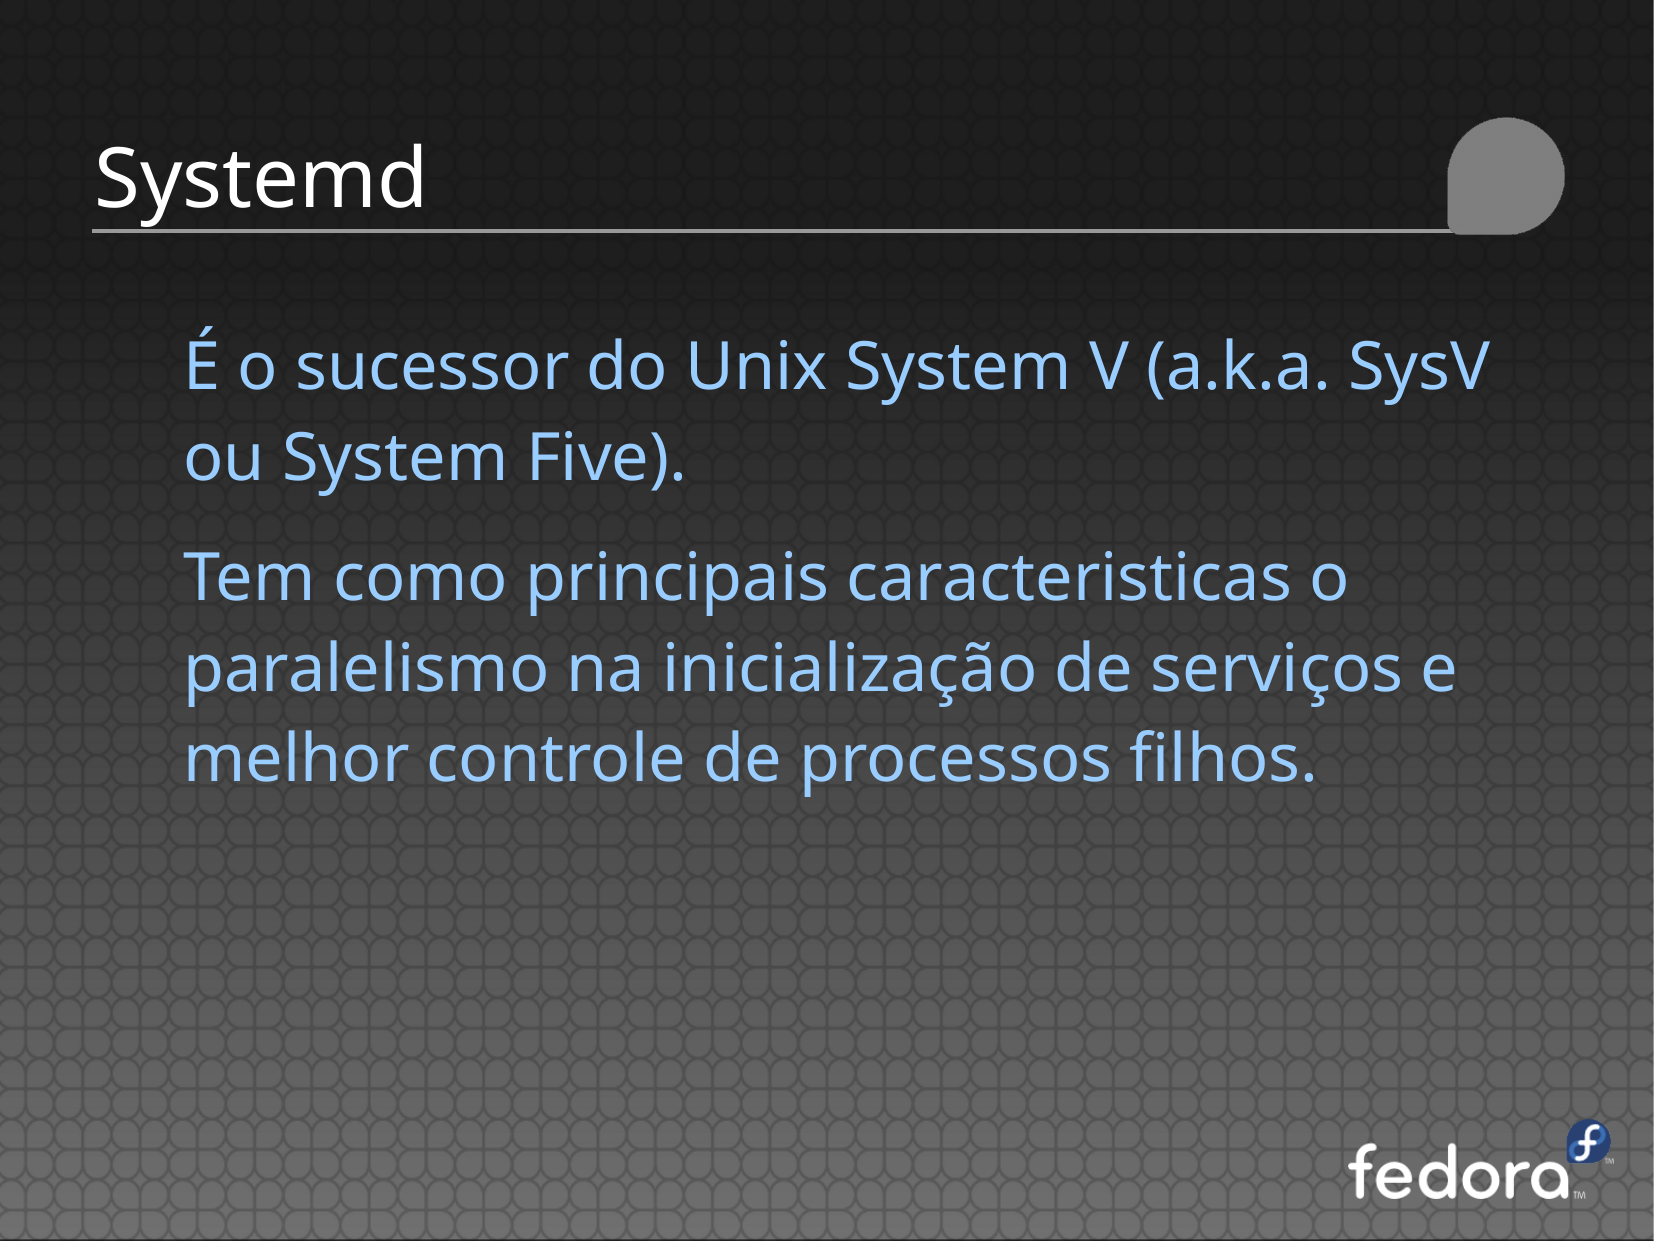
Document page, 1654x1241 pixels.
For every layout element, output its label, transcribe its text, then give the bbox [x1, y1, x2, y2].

title Systemd [94, 100, 1426, 251]
list É o sucessor do Unix System V (a.k.a. SysV ou System Five). Tem como principais caracteristicas o paralelismo na inicialização de serviços e melhor controle de processos filhos. [112, 227, 1501, 1163]
picture [0, 0, 1654, 1241]
